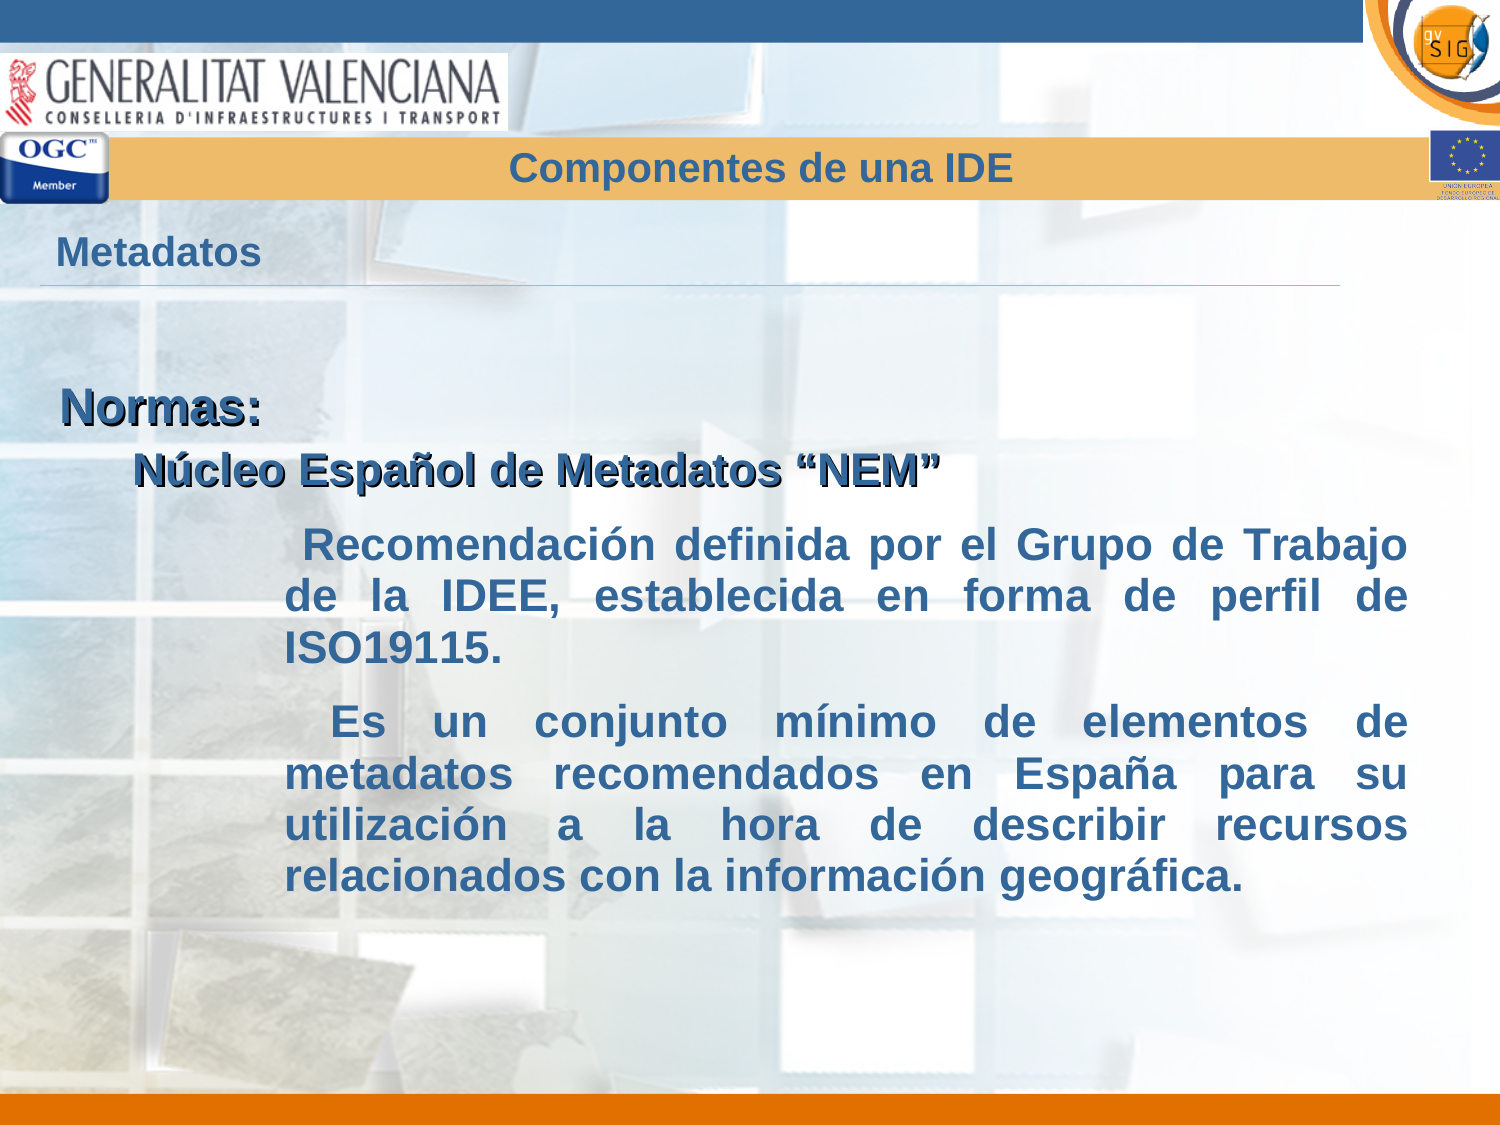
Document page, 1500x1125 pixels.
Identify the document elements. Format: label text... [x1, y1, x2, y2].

picture [1429, 129, 1500, 200]
text_box Normas: Núcleo Español de Metadatos “NEM” Recomendación definida por el Grupo de Trabajo de la IDEE, establecida en forma de perfil de ISO19115. Es un conjunto mínimo de elementos de metadatos recomendados en España para su utilización a la hora de describir recursos relacionados con la información geográfica. [59, 350, 1410, 1115]
text_box Metadatos [40, 222, 1196, 286]
picture [1363, 0, 1500, 127]
picture [0, 132, 109, 204]
text_box Componentes de una IDE [145, 146, 1389, 202]
picture [0, 53, 508, 131]
